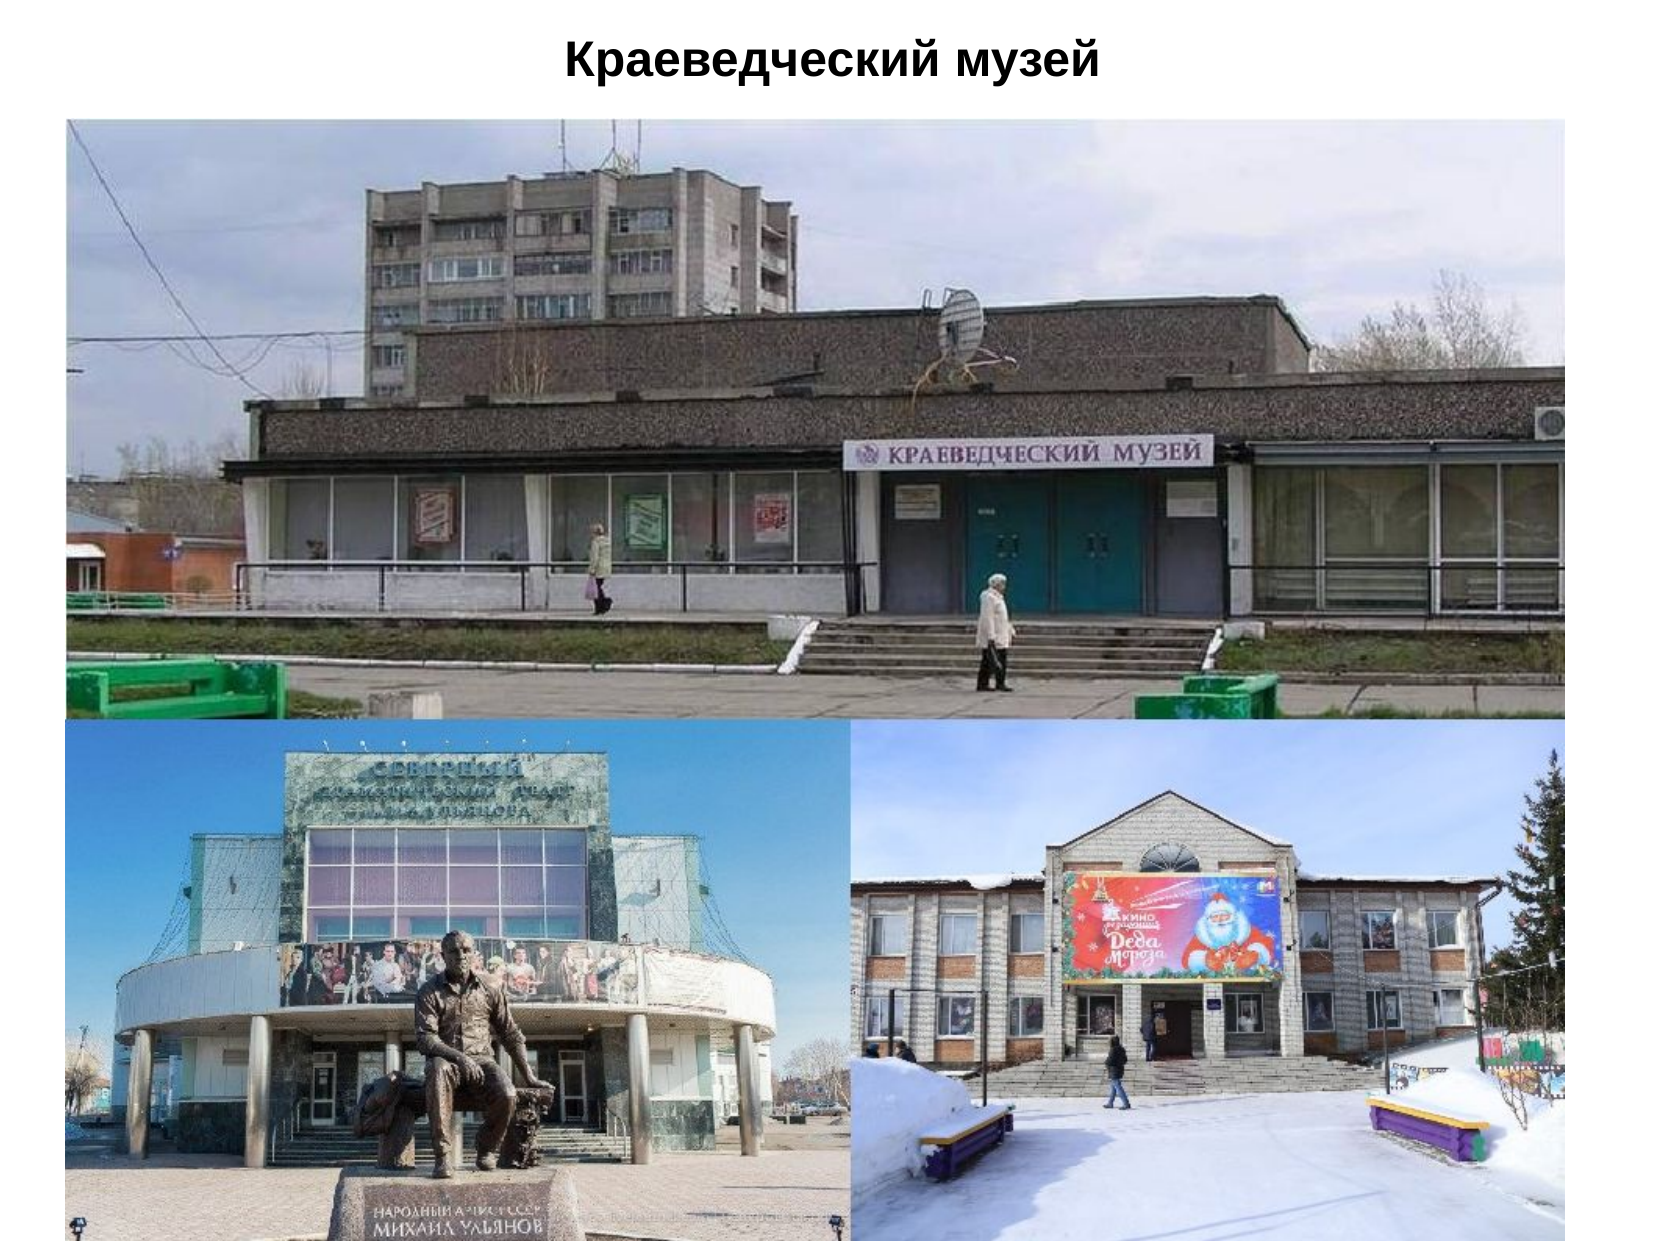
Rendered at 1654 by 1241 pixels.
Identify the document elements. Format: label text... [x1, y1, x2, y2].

picture [65, 118, 1565, 1241]
title Краеведческий музей [88, 0, 1577, 119]
